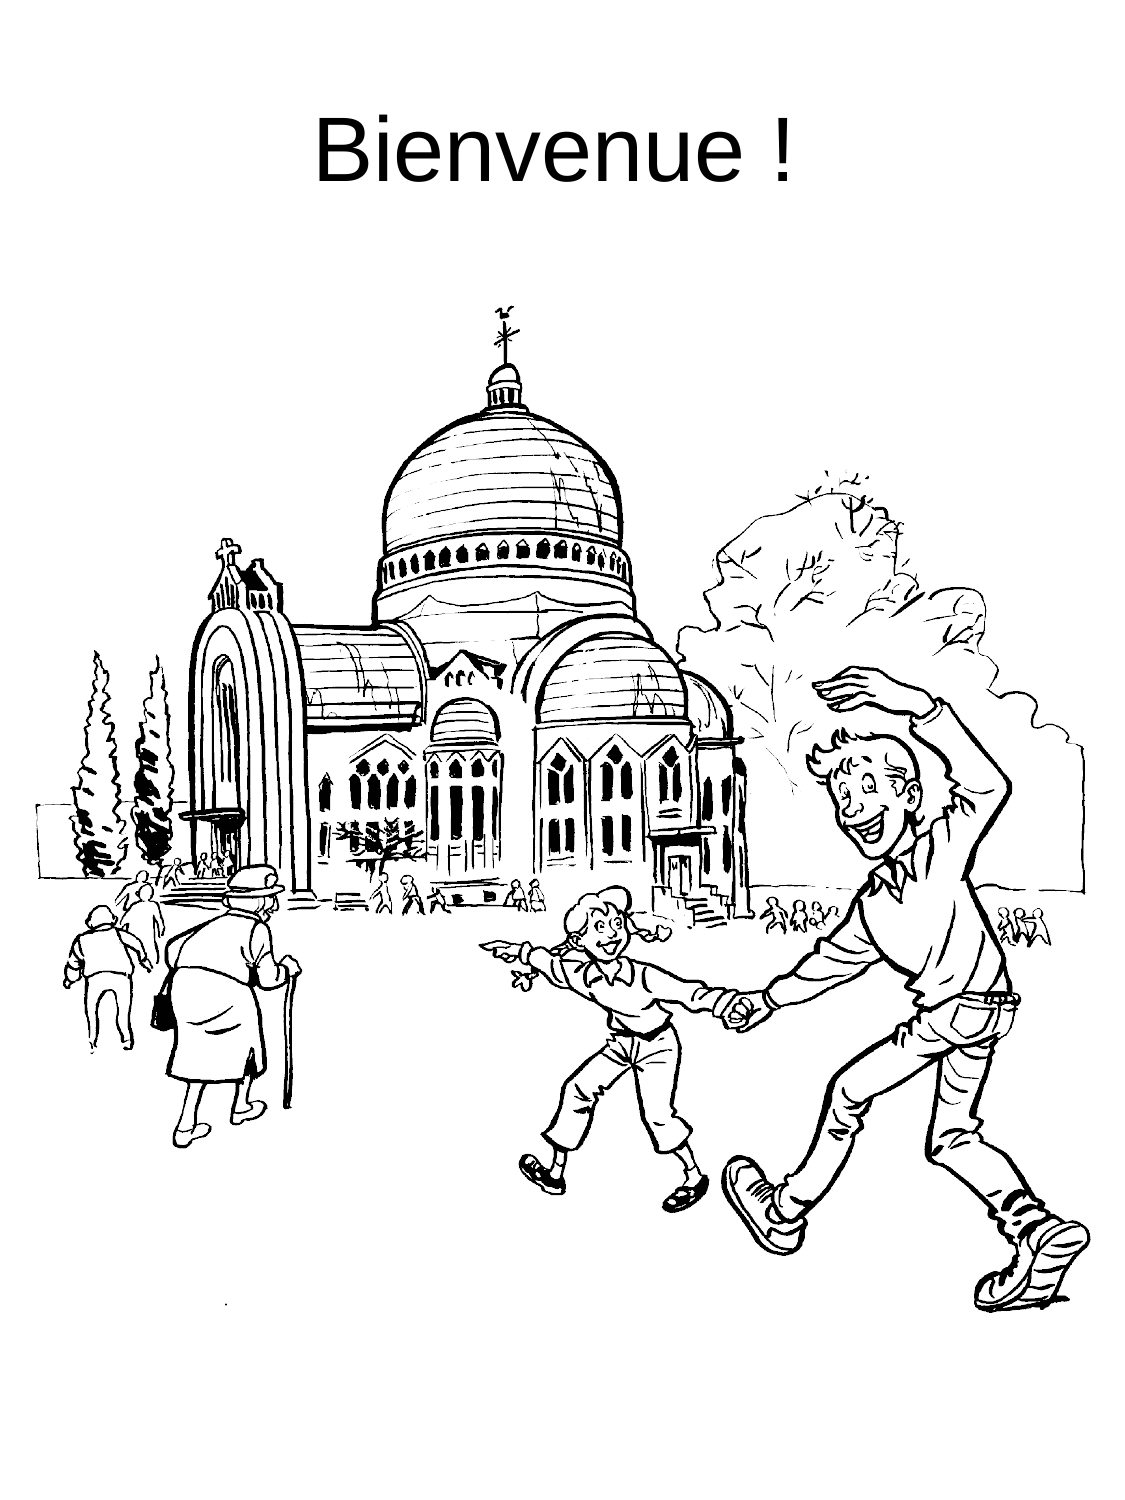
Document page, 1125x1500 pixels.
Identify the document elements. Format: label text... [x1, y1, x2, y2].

text_box Bienvenue ! [58, 82, 1051, 199]
picture [26, 249, 1098, 1320]
